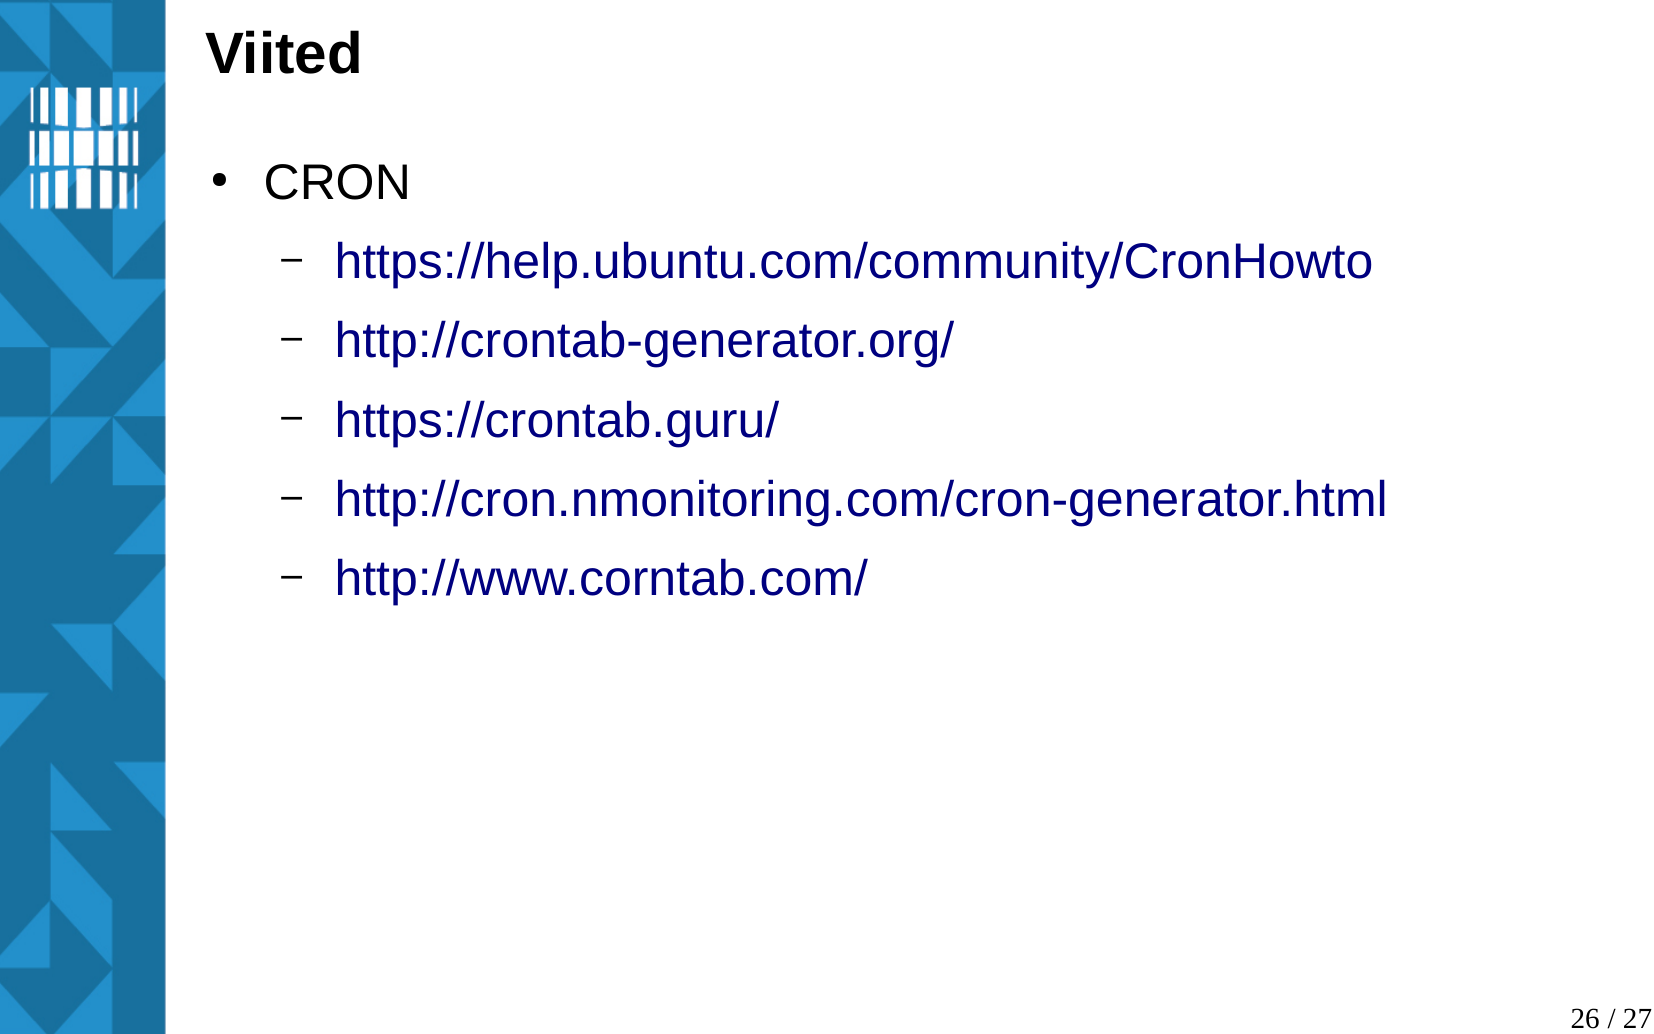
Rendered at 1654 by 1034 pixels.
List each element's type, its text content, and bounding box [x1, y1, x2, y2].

title Viited [205, 11, 414, 95]
list CRON https://help.ubuntu.com/community/CronHowto http://crontab-generator.org/ https://crontab.guru/ http://cron.nmonitoring.com/cron-generator.html http://www.corntab.com/ [192, 153, 1489, 957]
